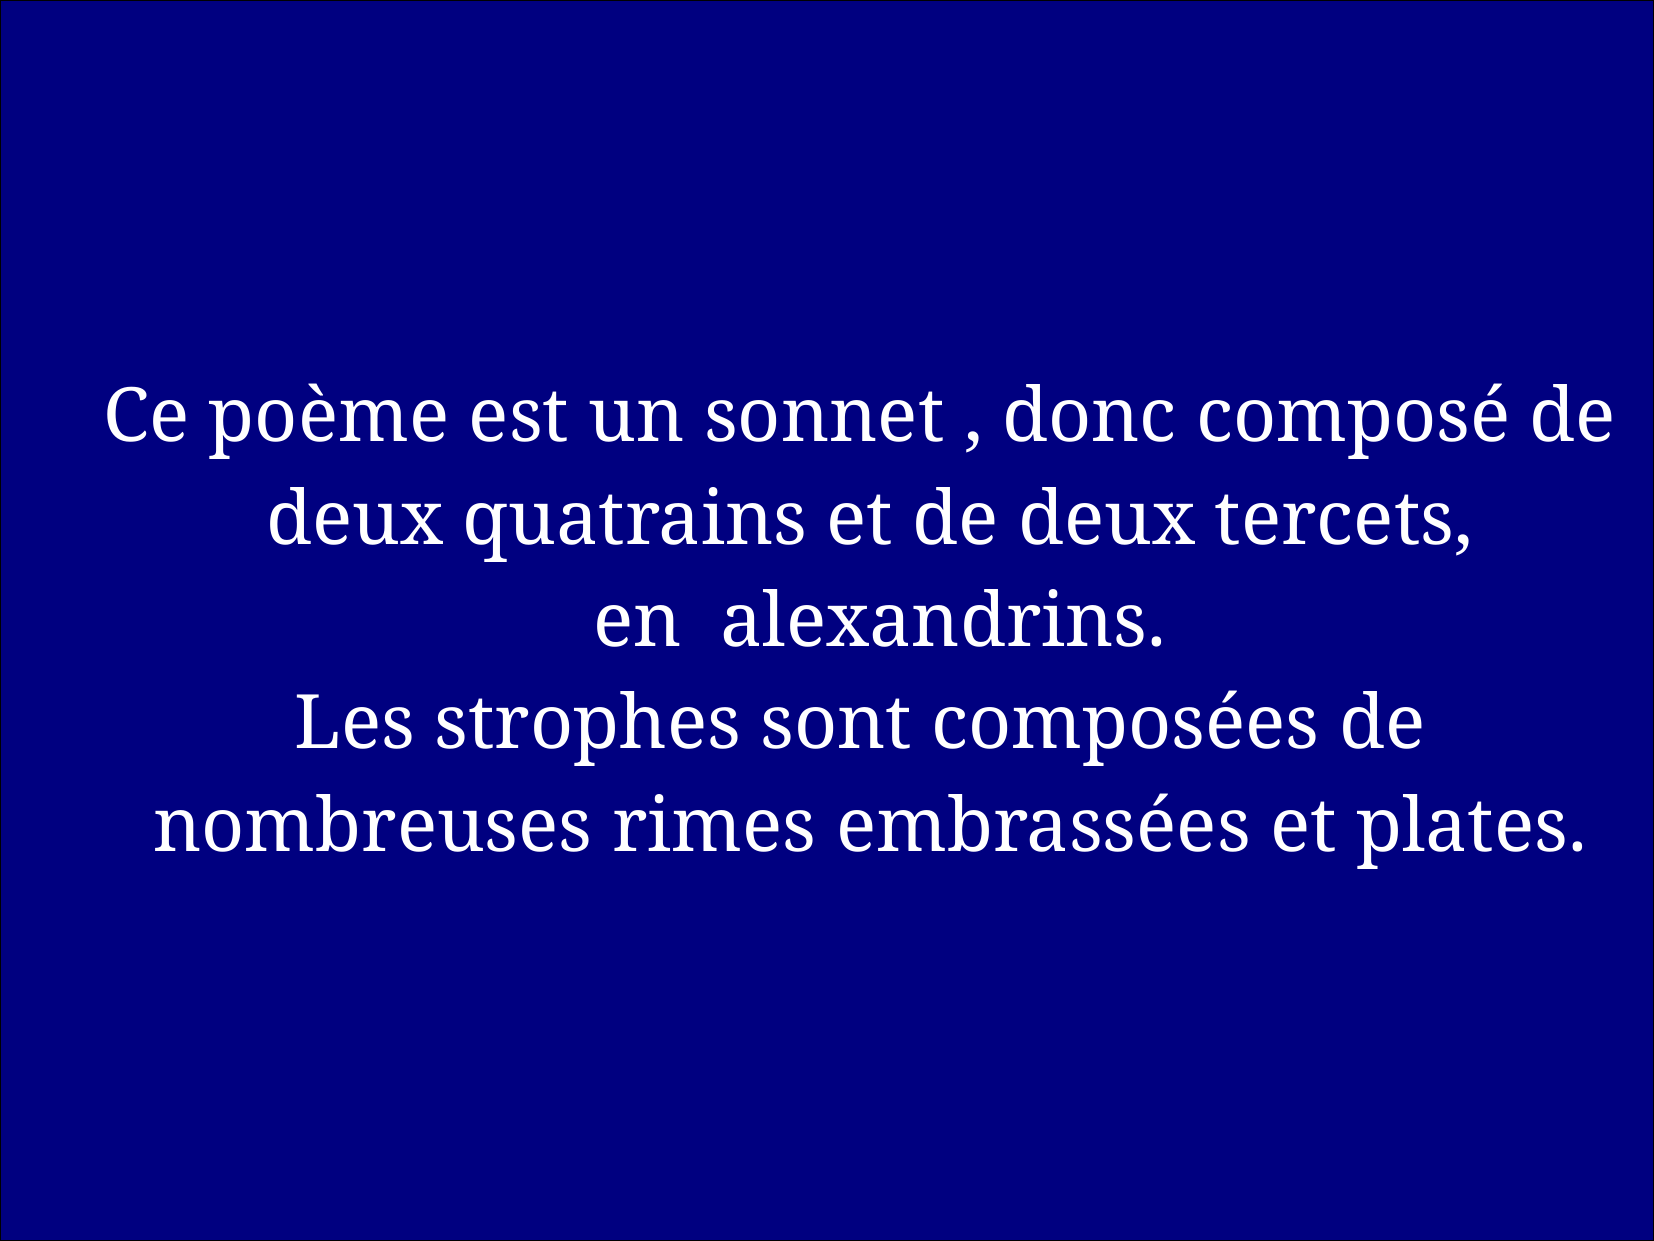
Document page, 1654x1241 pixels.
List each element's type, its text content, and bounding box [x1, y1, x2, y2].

text_box [0, 0, 1654, 1241]
text_box Ce poème est un sonnet , donc composé de deux quatrains et de deux tercets, en alexandrins. Les strophes sont composées de nombreuses rimes embrassées et plates. [88, 354, 1547, 796]
